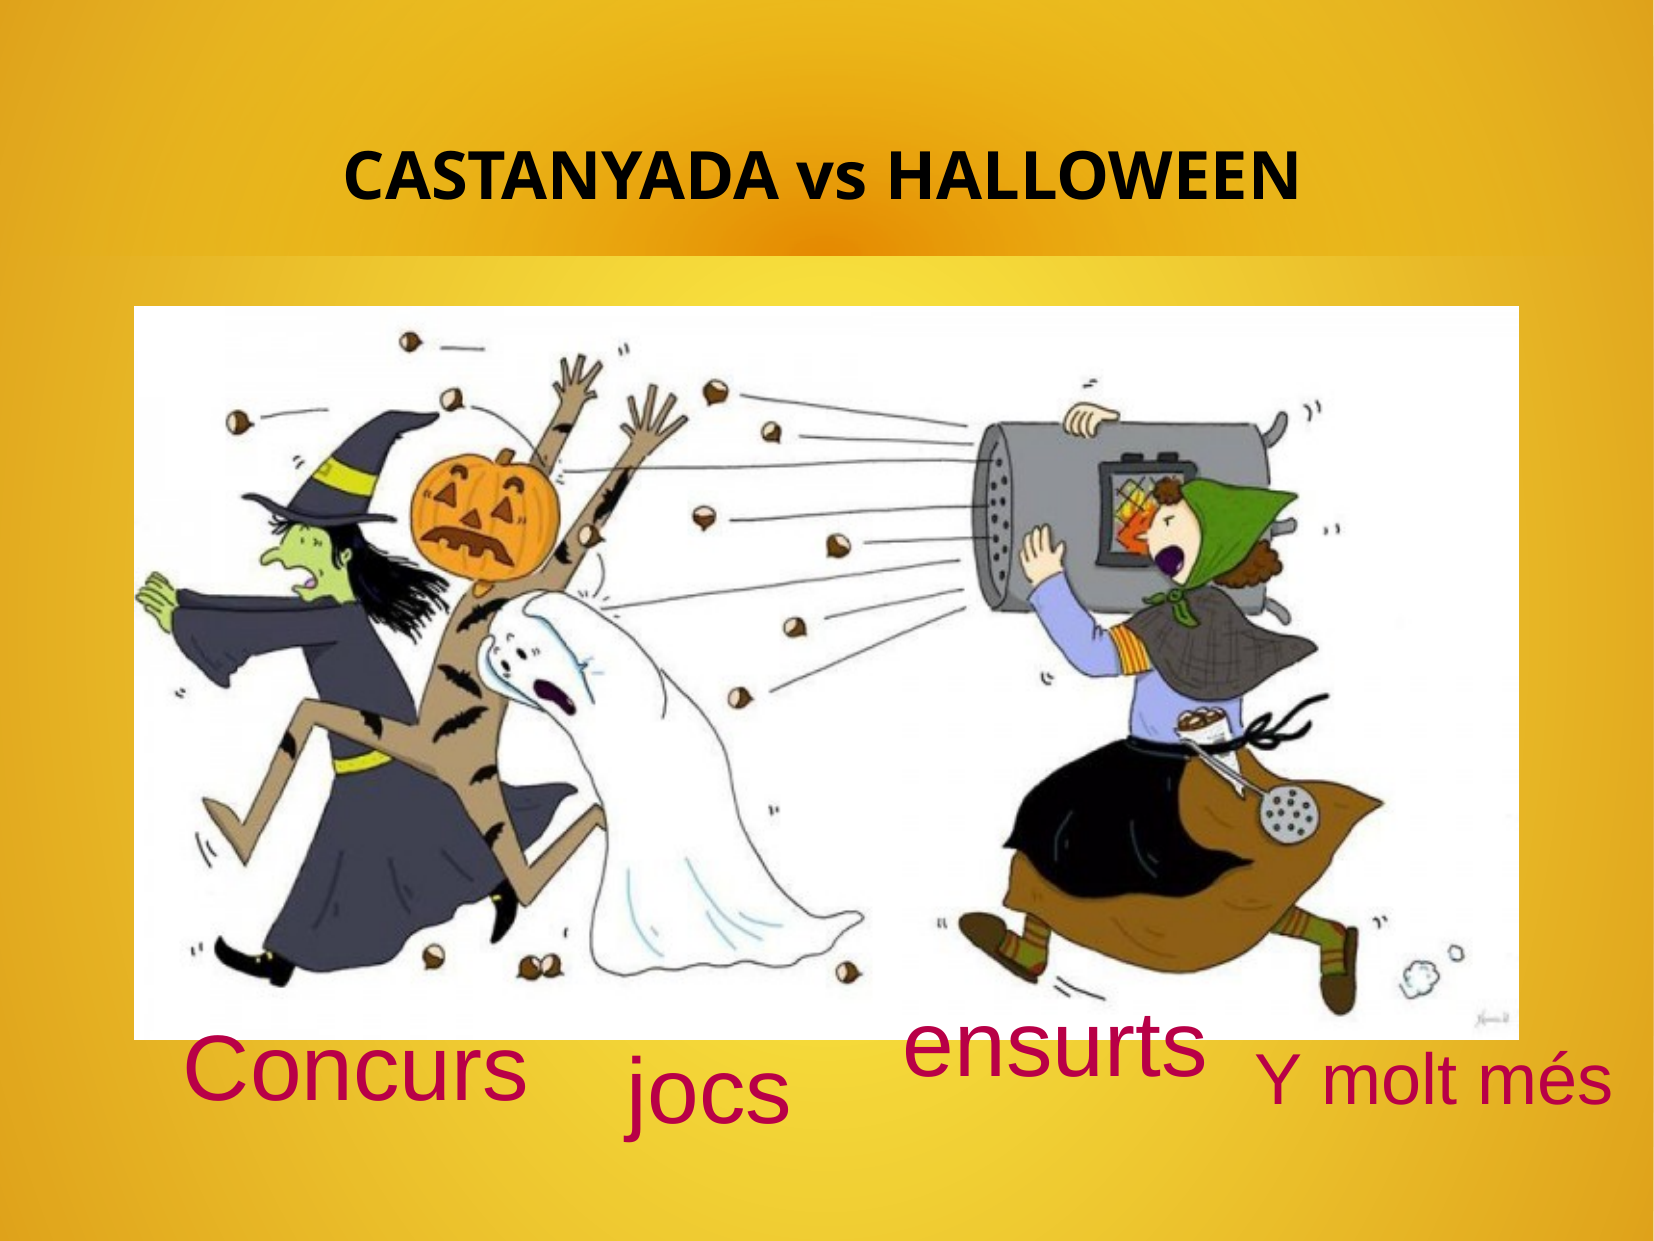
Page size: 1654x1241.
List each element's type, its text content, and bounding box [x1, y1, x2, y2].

list ensurts [850, 992, 1217, 1099]
list Concurs [106, 1015, 563, 1123]
picture [134, 306, 1519, 1040]
list Y molt més [1204, 1039, 1630, 1123]
title CASTANYADA vs HALLOWEEN [78, 70, 1567, 278]
list jocs [571, 1039, 804, 1146]
